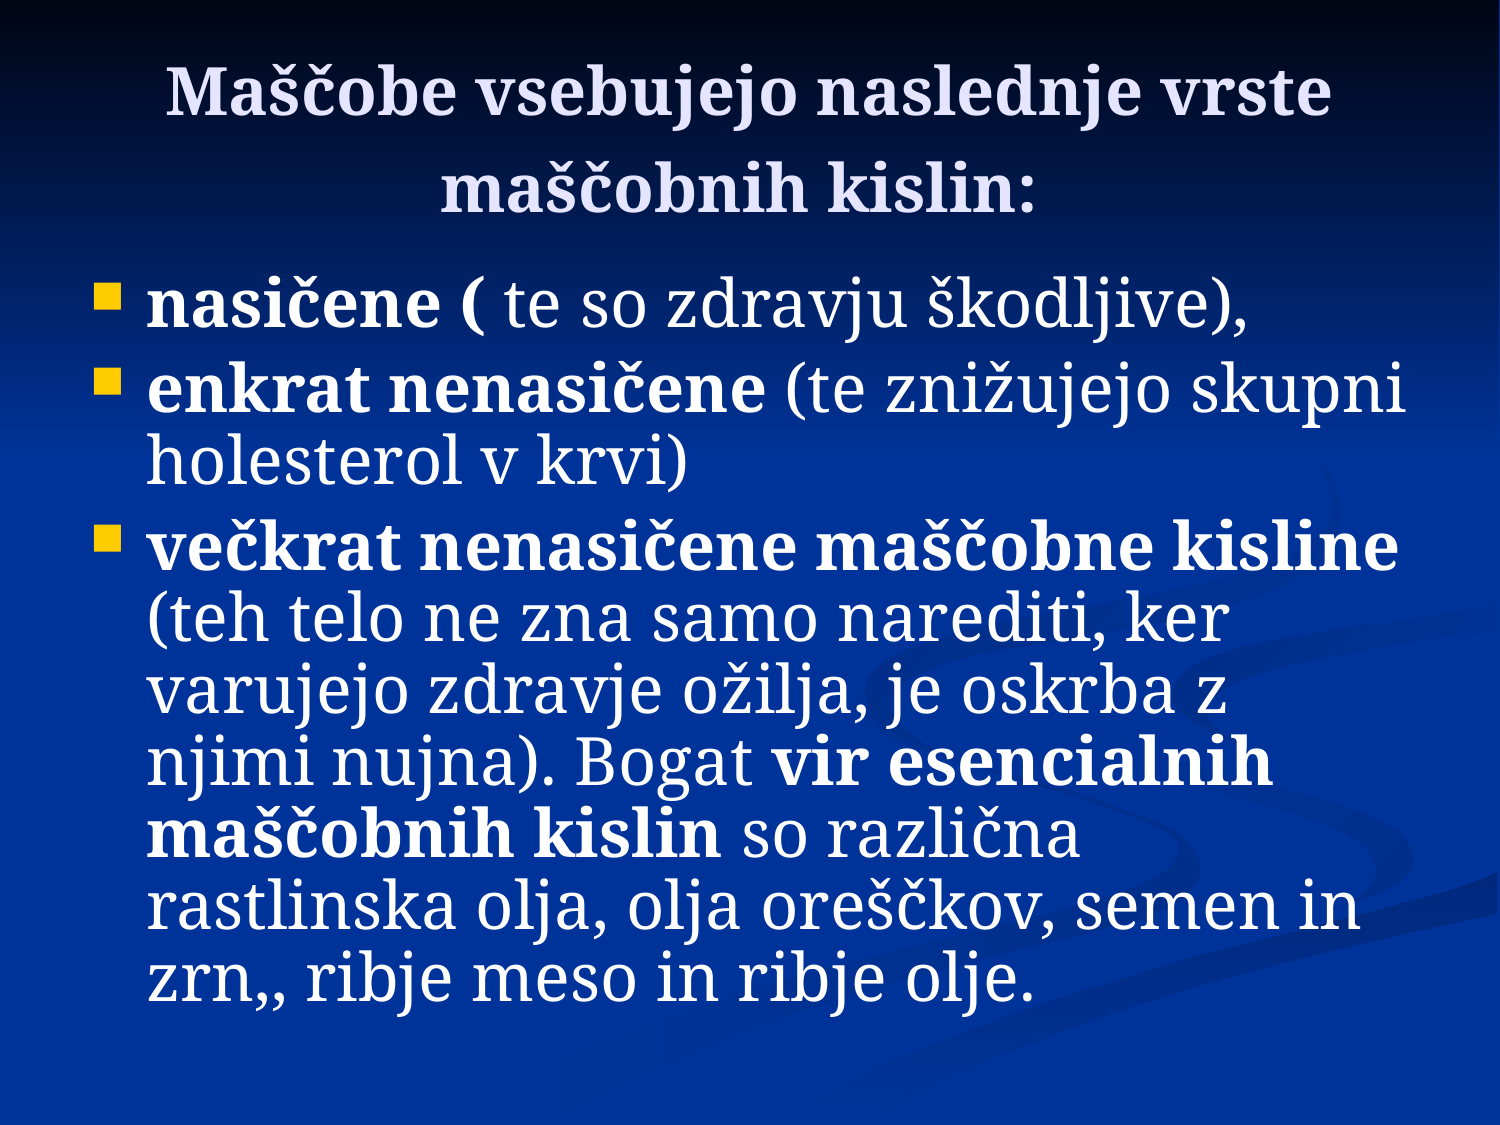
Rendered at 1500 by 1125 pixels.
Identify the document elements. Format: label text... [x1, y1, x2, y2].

title Maščobe vsebujejo naslednje vrste maščobnih kislin: [75, 45, 1425, 233]
list nasičene ( te so zdravju škodljive), enkrat nenasičene (te znižujejo skupni holesterol v krvi) večkrat nenasičene maščobne kisline (teh telo ne zna samo narediti, ker varujejo zdravje ožilja, je oskrba z njimi nujna). Bogat vir esencialnih maščobnih kislin so različna rastlinska olja, olja oreščkov, semen in zrn,, ribje meso in ribje olje. [75, 262, 1425, 1005]
